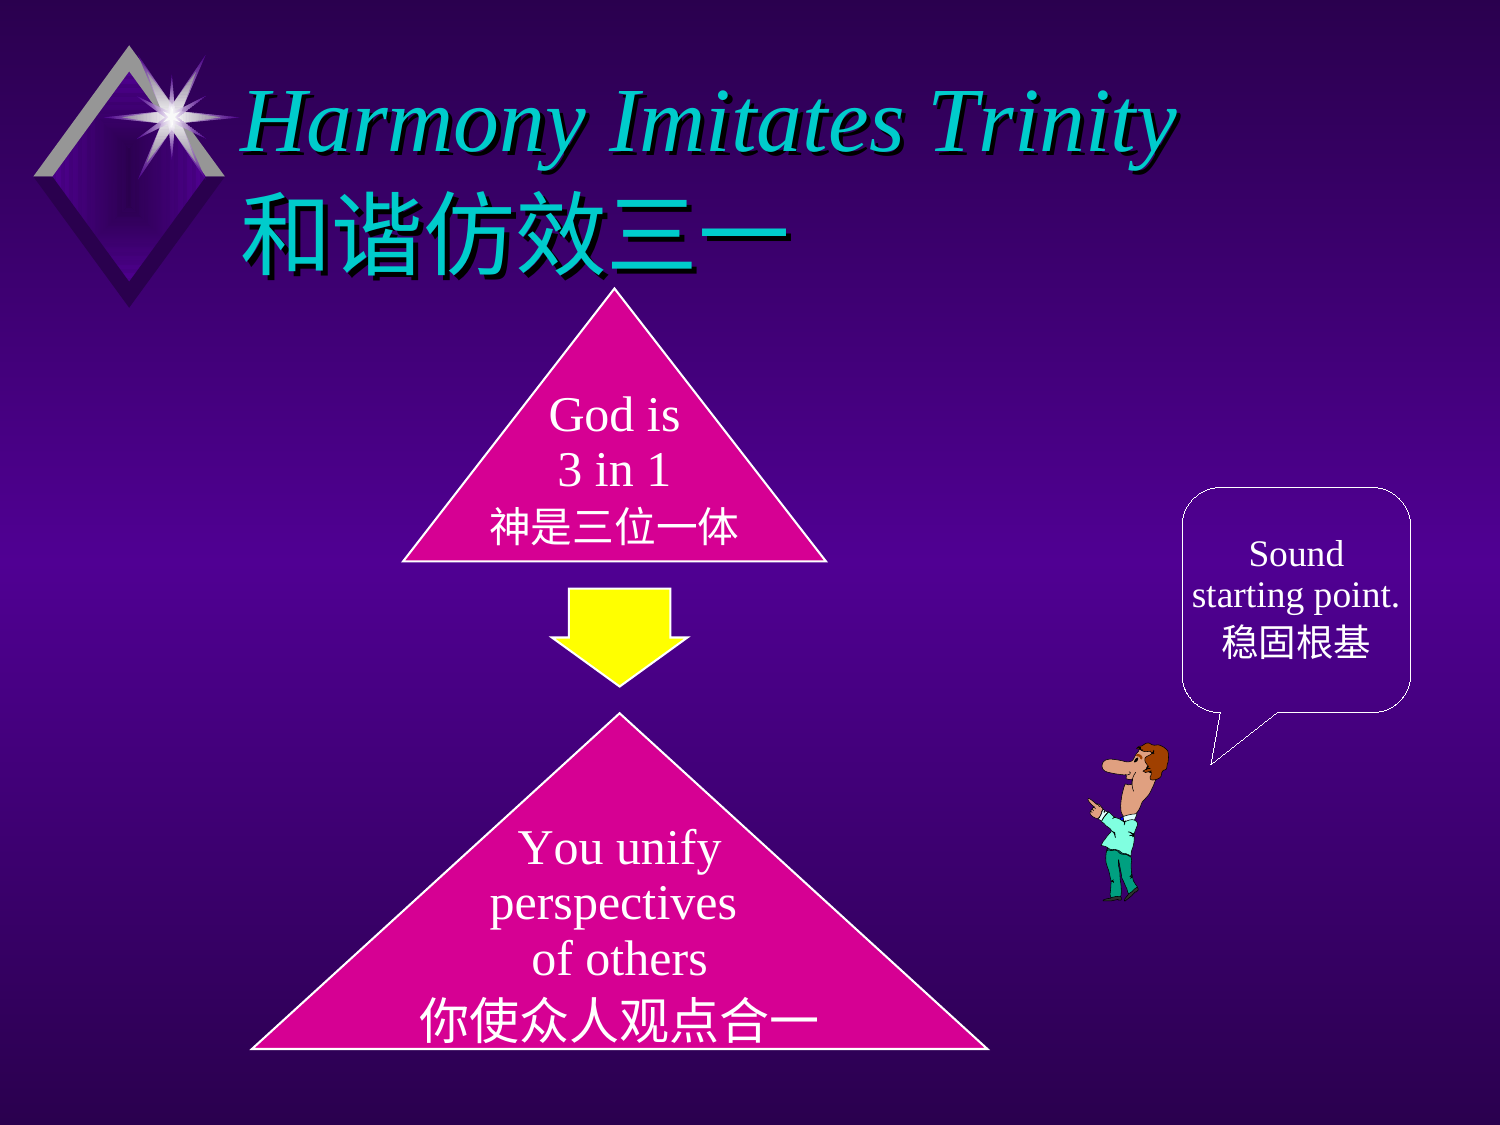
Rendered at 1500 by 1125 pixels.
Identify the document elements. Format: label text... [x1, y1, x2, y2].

text_box Sound starting point. 稳固根基 [1182, 487, 1411, 765]
title Harmony Imitates Trinity 和谐仿效三一 [224, 59, 1388, 306]
text_box You unify perspectives of others 你使众人观点合一 [251, 713, 988, 1049]
chart [1087, 742, 1170, 902]
text_box [551, 588, 688, 687]
text_box God is 3 in 1 神是三位一体 [403, 288, 827, 562]
